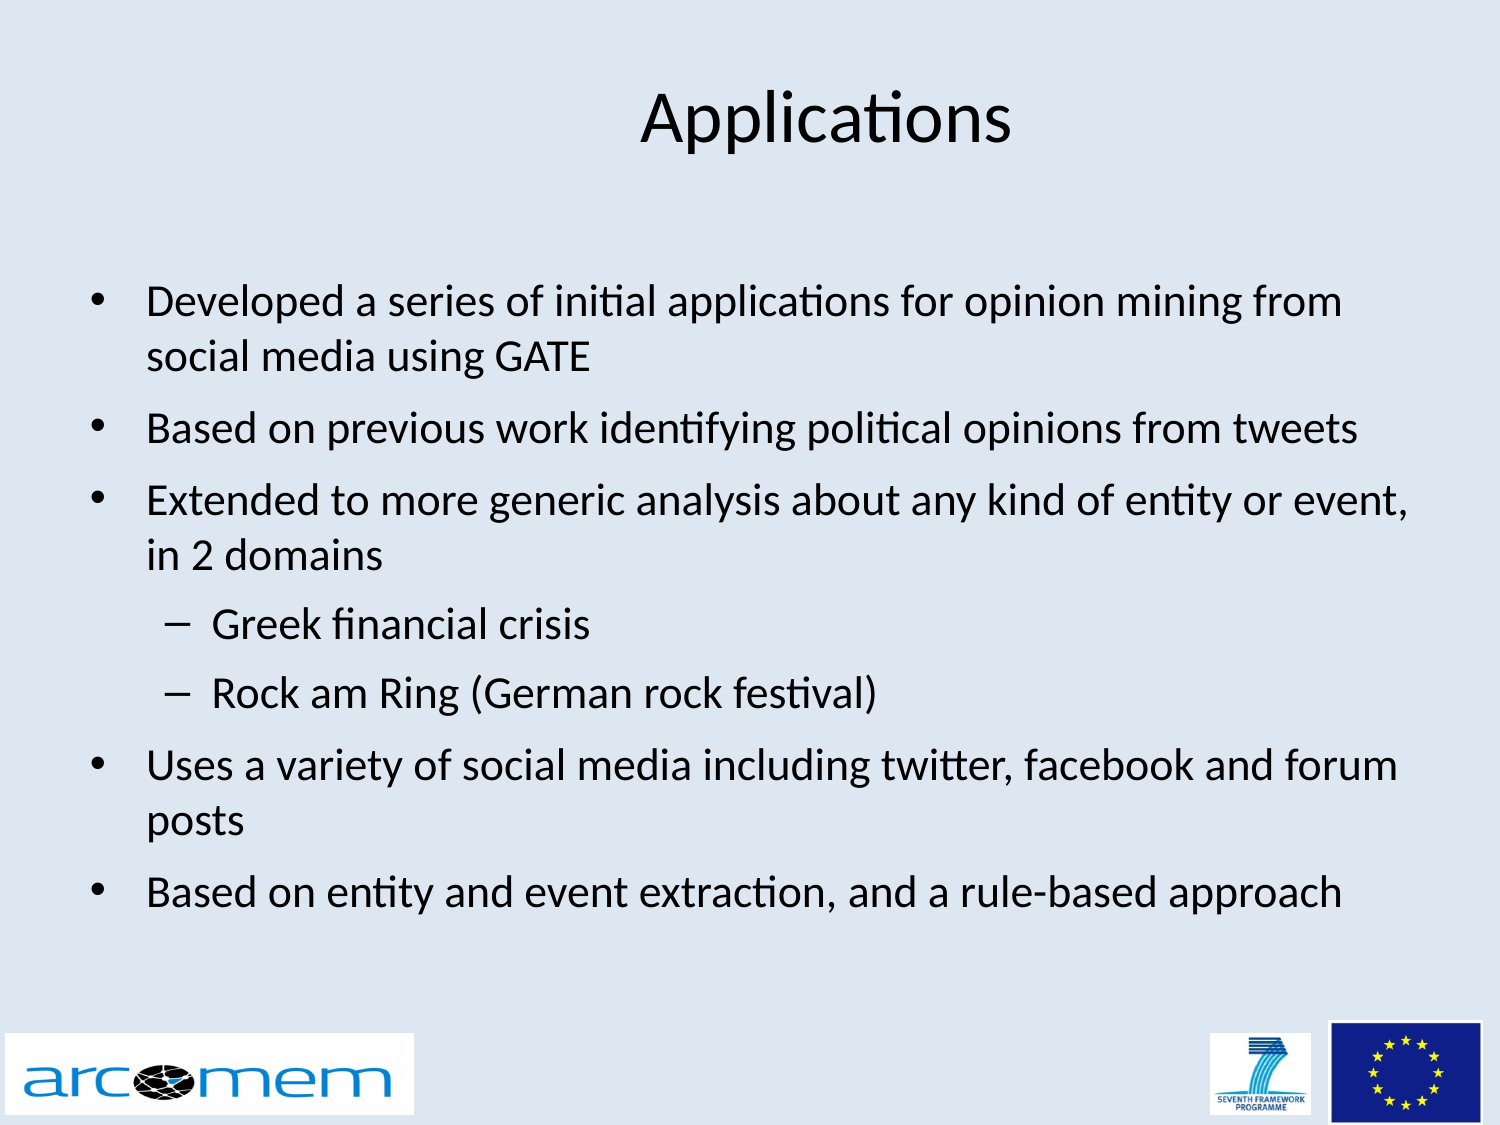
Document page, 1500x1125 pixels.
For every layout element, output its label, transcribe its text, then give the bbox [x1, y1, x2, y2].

picture [5, 1033, 414, 1115]
picture [1328, 1020, 1483, 1125]
title Applications [206, 11, 1447, 215]
picture [1210, 1033, 1311, 1115]
list Developed a series of initial applications for opinion mining from social media using GATE Based on previous work identifying political opinions from tweets Extended to more generic analysis about any kind of entity or event, in 2 domains Greek financial crisis Rock am Ring (German rock festival) Uses a variety of social media including twitter, facebook and forum posts Based on entity and event extraction, and a rule-based approach [75, 263, 1425, 1007]
